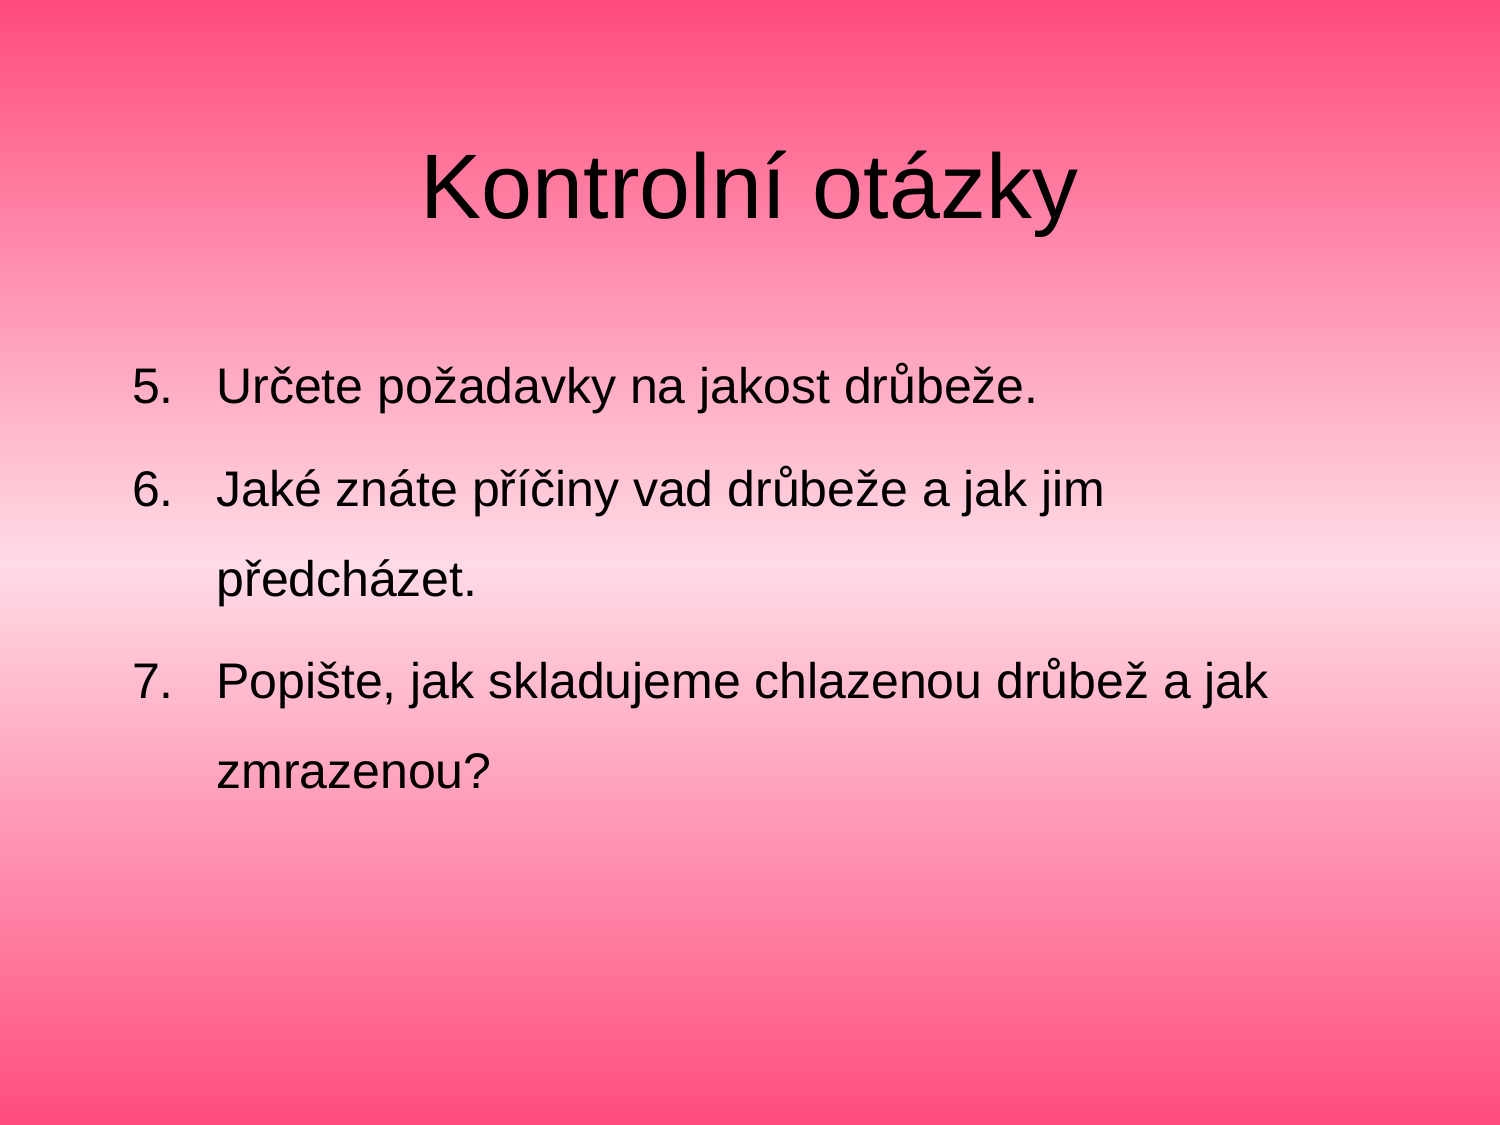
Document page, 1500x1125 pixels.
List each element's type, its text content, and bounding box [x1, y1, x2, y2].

title Kontrolní otázky [112, 93, 1388, 270]
list 5. Určete požadavky na jakost drůbeže. 6. Jaké znáte příčiny vad drůbeže a jak jim předcházet. 7. Popište, jak skladujeme chlazenou drůbež a jak zmrazenou? [117, 316, 1393, 954]
